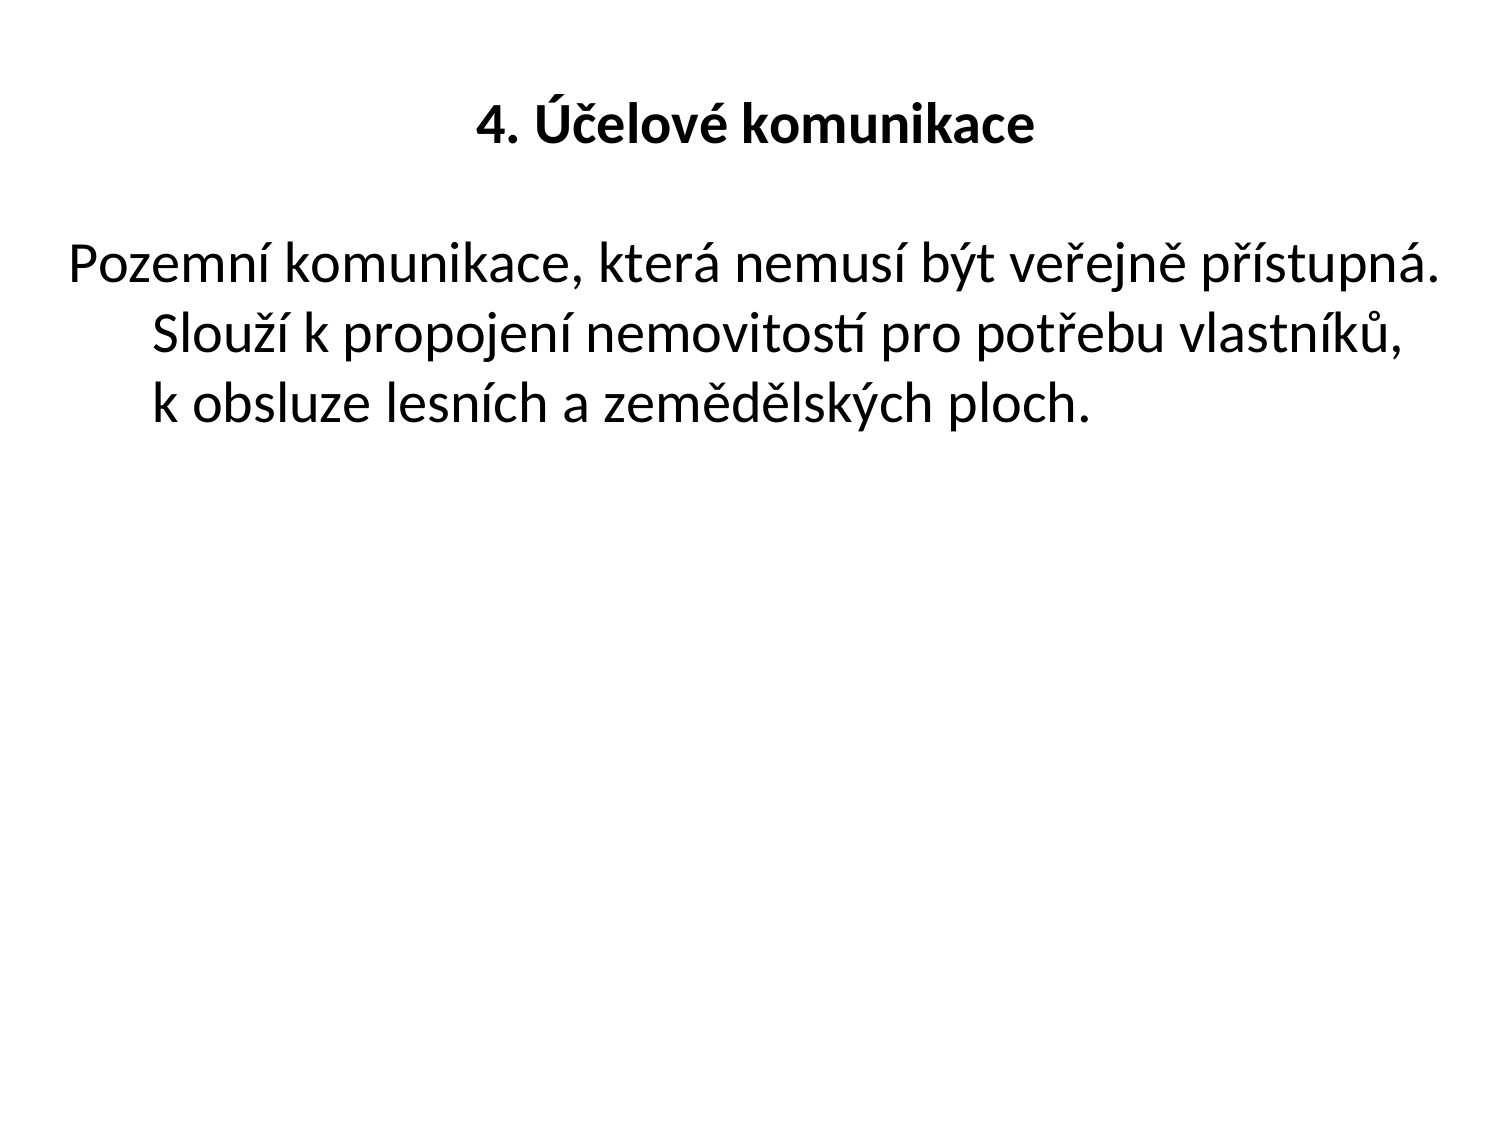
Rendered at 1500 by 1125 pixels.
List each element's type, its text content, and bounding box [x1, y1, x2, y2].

list 4. Účelové komunikace Pozemní komunikace, která nemusí být veřejně přístupná. Slouží k propojení nemovitostí pro potřebu vlastníků, k obsluze lesních a zemědělských ploch. [53, 78, 1459, 1059]
